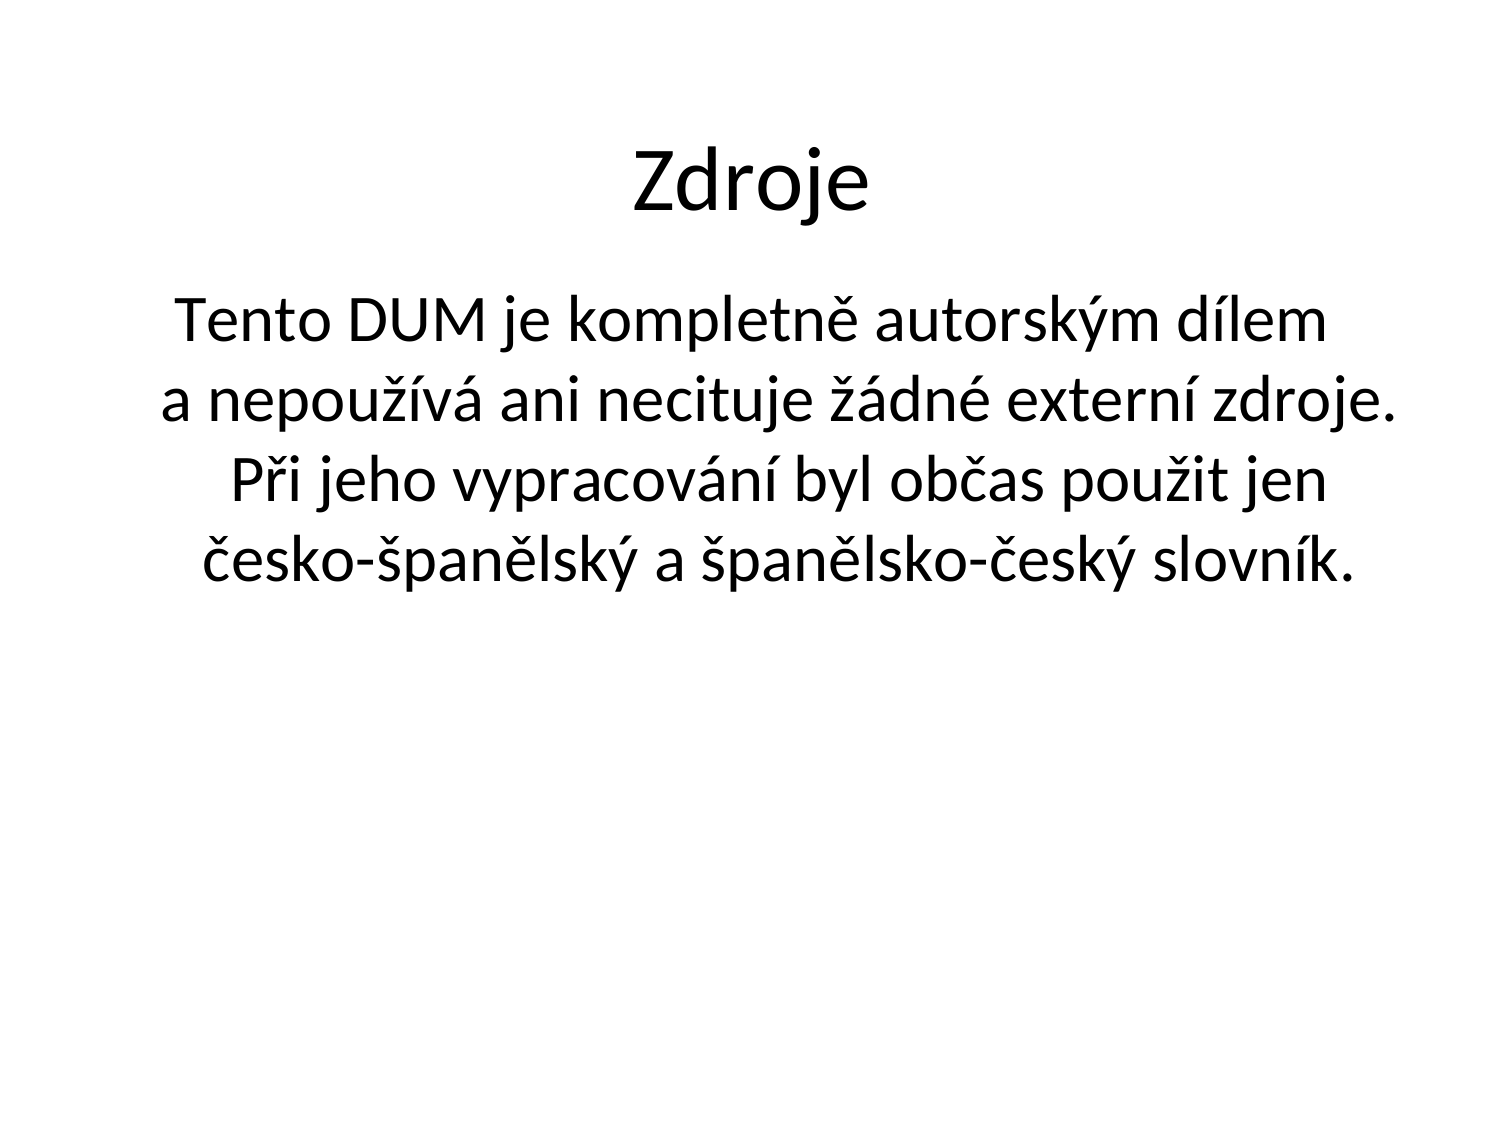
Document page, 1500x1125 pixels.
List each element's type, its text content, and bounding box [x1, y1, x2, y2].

title Zdroje [76, 79, 1427, 267]
list Tento DUM je kompletně autorským dílem a nepoužívá ani necituje žádné externí zdroje. Při jeho vypracování byl občas použit jen česko-španělský a španělsko-český slovník. [76, 267, 1427, 1010]
